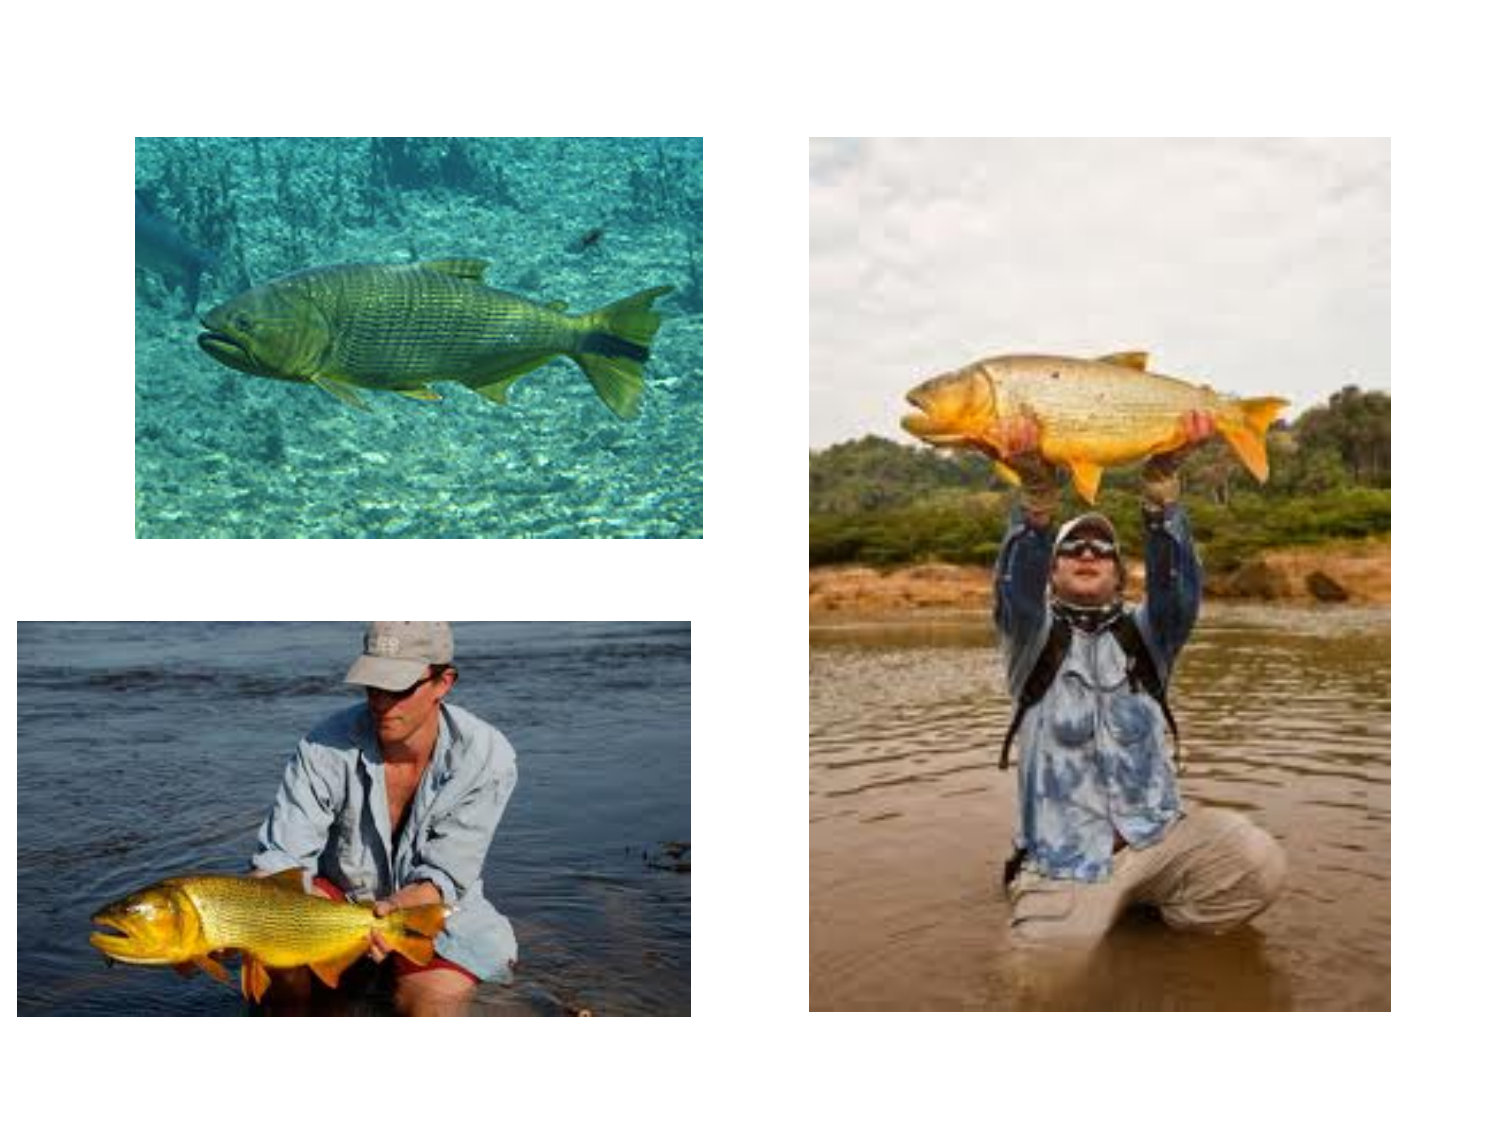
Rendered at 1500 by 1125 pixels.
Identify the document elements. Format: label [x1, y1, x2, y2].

picture [135, 137, 703, 539]
picture [17, 621, 691, 1017]
picture [809, 137, 1391, 1012]
